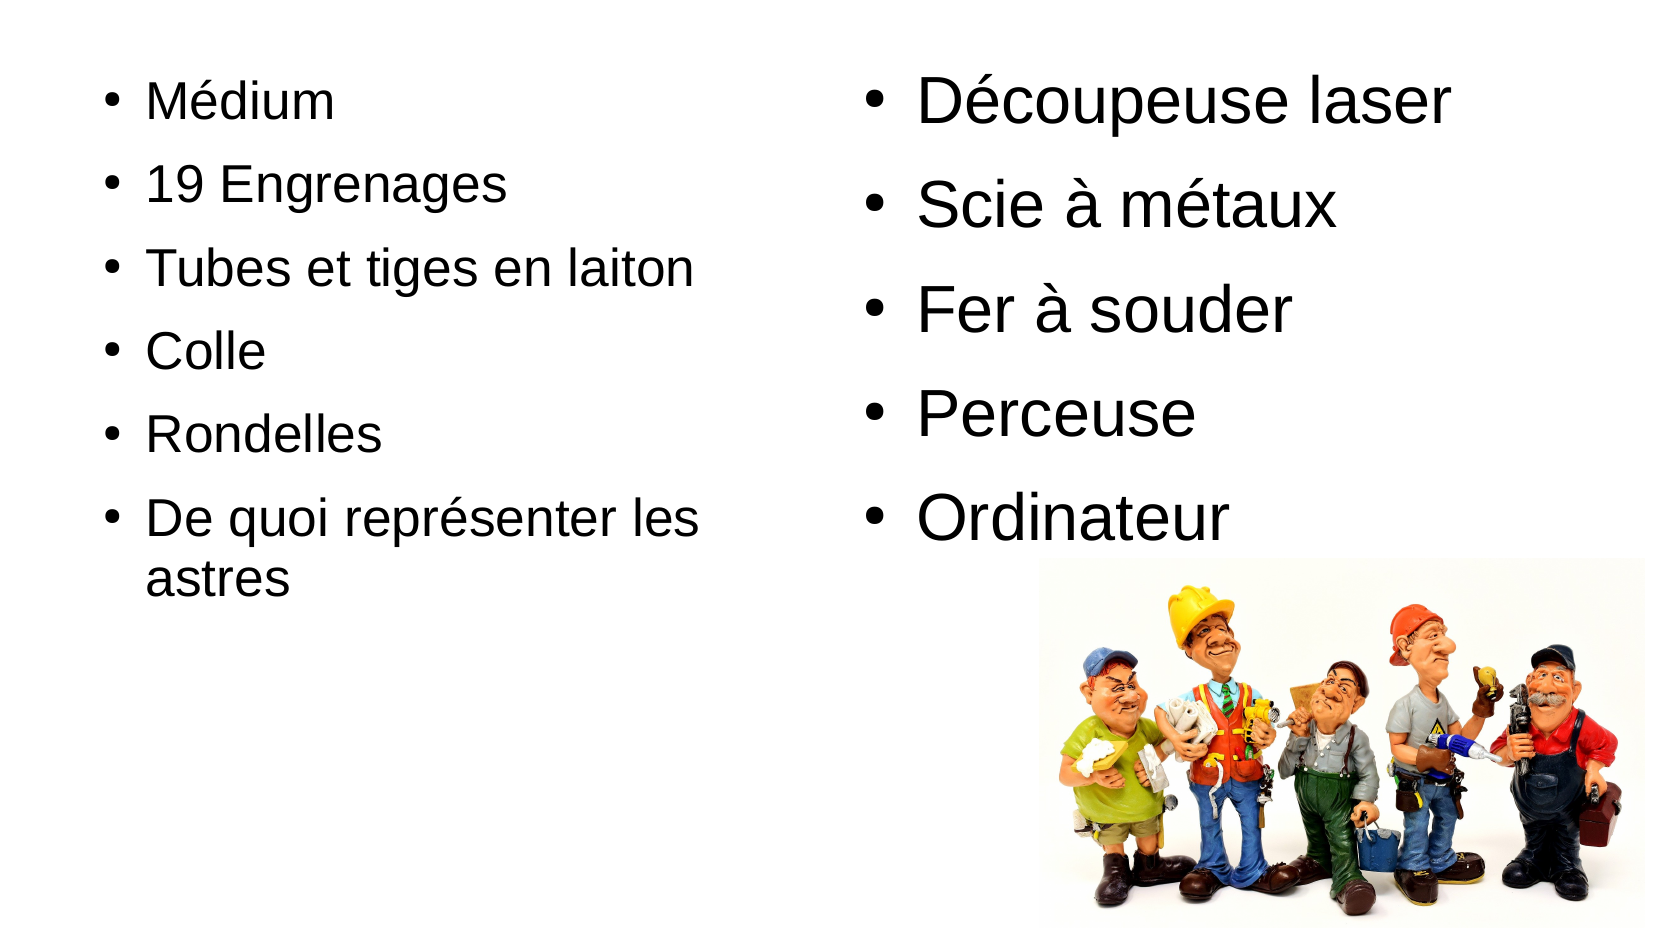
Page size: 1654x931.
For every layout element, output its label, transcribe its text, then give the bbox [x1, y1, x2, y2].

list Découpeuse laser Scie à métaux Fer à souder Perceuse Ordinateur [845, 62, 1572, 603]
list Médium 19 Engrenages Tubes et tiges en laiton Colle Rondelles De quoi représenter les astres [88, 70, 815, 611]
picture [1039, 558, 1645, 928]
